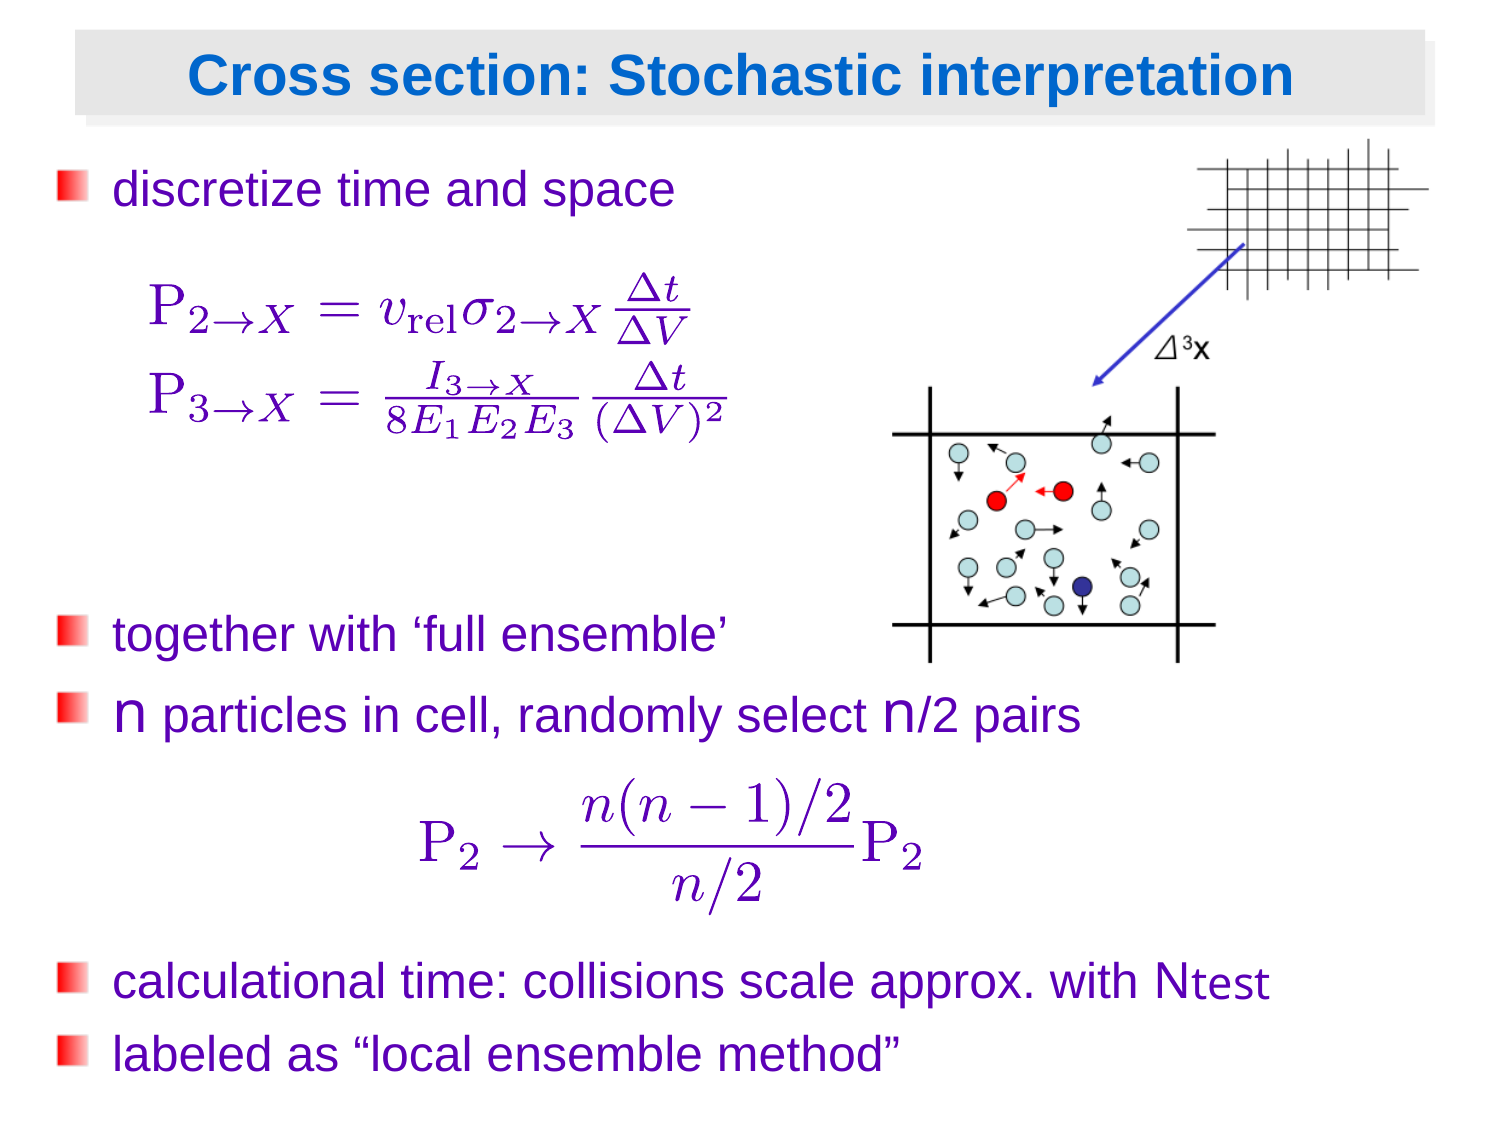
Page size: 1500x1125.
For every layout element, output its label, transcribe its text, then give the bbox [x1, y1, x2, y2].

text_box [147, 272, 691, 346]
text_box [417, 777, 924, 916]
text_box [147, 360, 728, 443]
title Cross section: Stochastic interpretation [75, 29, 1426, 116]
picture [856, 128, 1447, 680]
list discretize time and space together with ‘full ensemble’ n particles in cell, randomly select n/2 pairs calculational time: collisions scale approx. with Ntest labeled as “local ensemble method” [41, 148, 1459, 1093]
